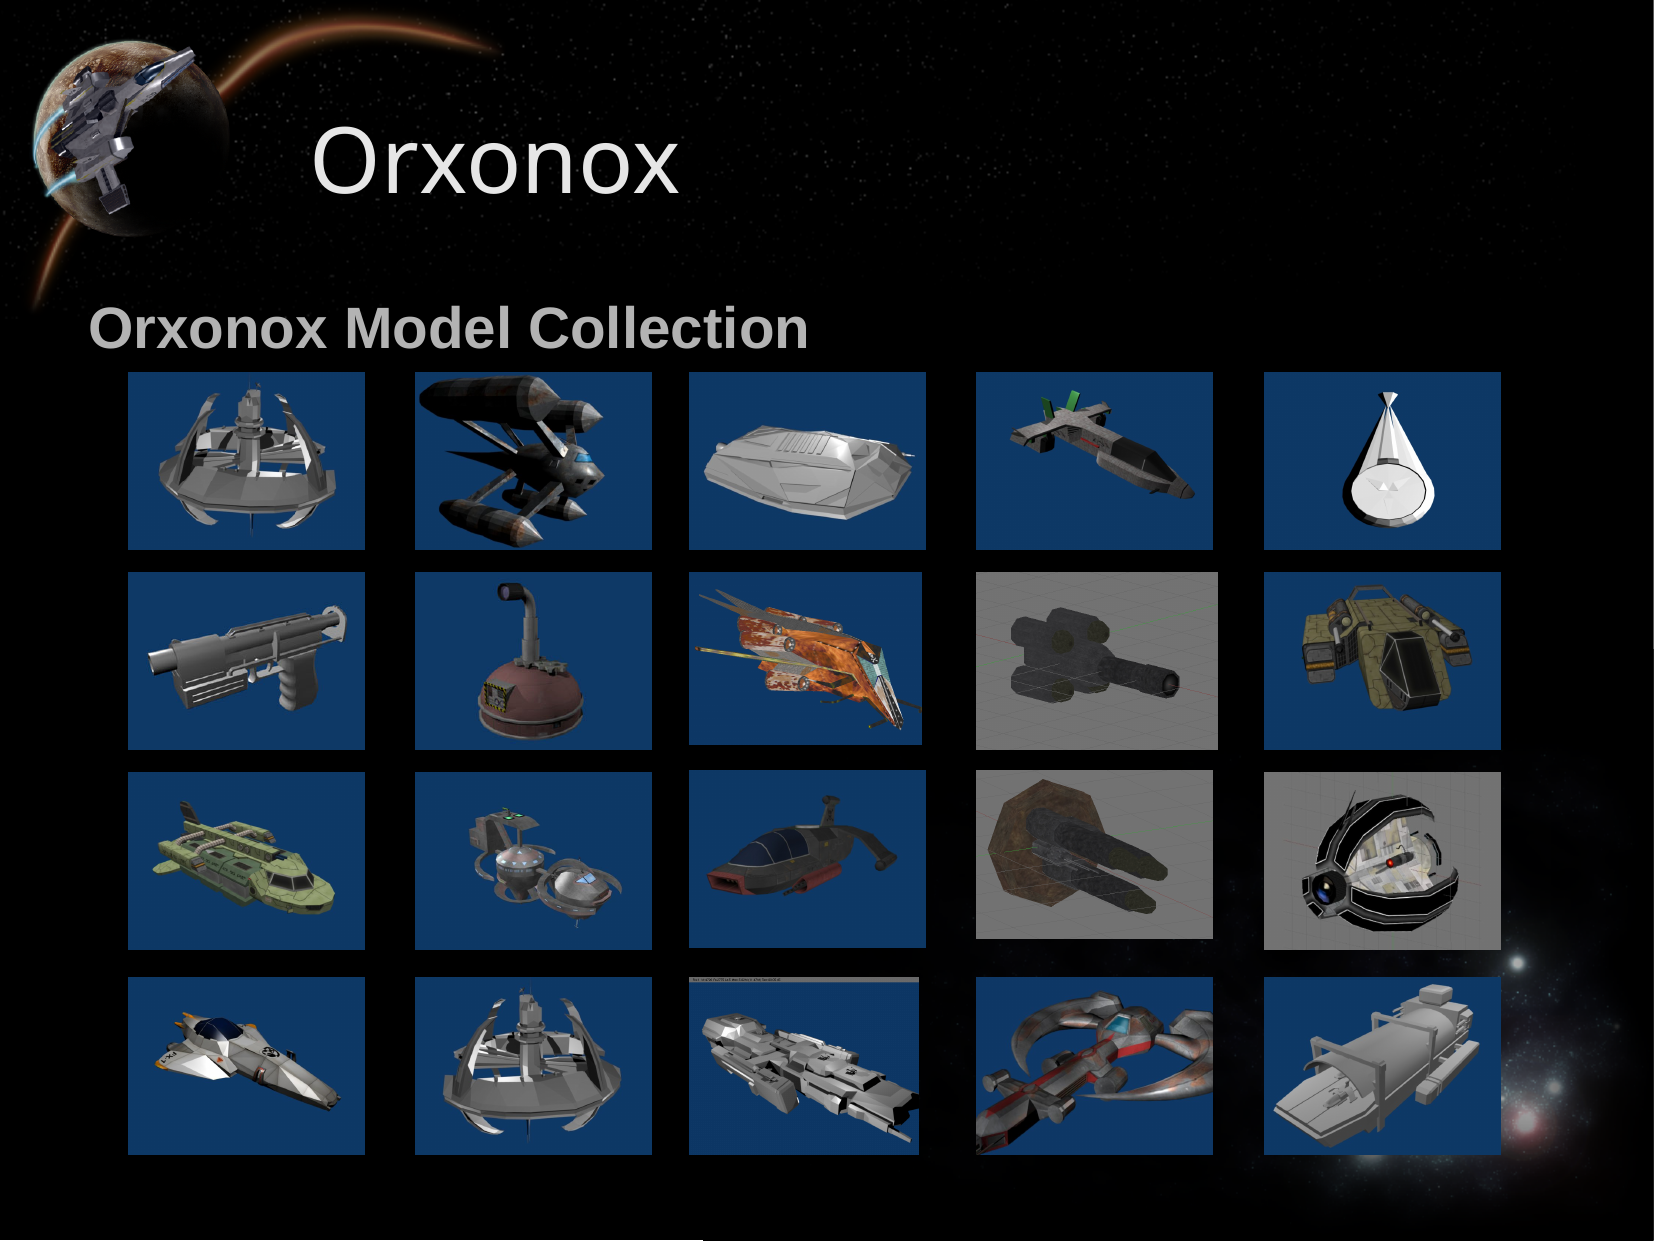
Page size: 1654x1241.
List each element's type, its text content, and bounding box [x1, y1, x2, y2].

picture [976, 377, 1213, 550]
picture [415, 977, 652, 1155]
picture [0, 0, 1607, 550]
picture [415, 772, 652, 950]
picture [689, 572, 1654, 1241]
picture [128, 572, 365, 750]
picture [415, 572, 652, 750]
picture [689, 377, 926, 550]
picture [128, 977, 365, 1155]
picture [128, 772, 365, 950]
title Orxonox Model Collection [88, 273, 1577, 377]
picture [1264, 377, 1501, 550]
